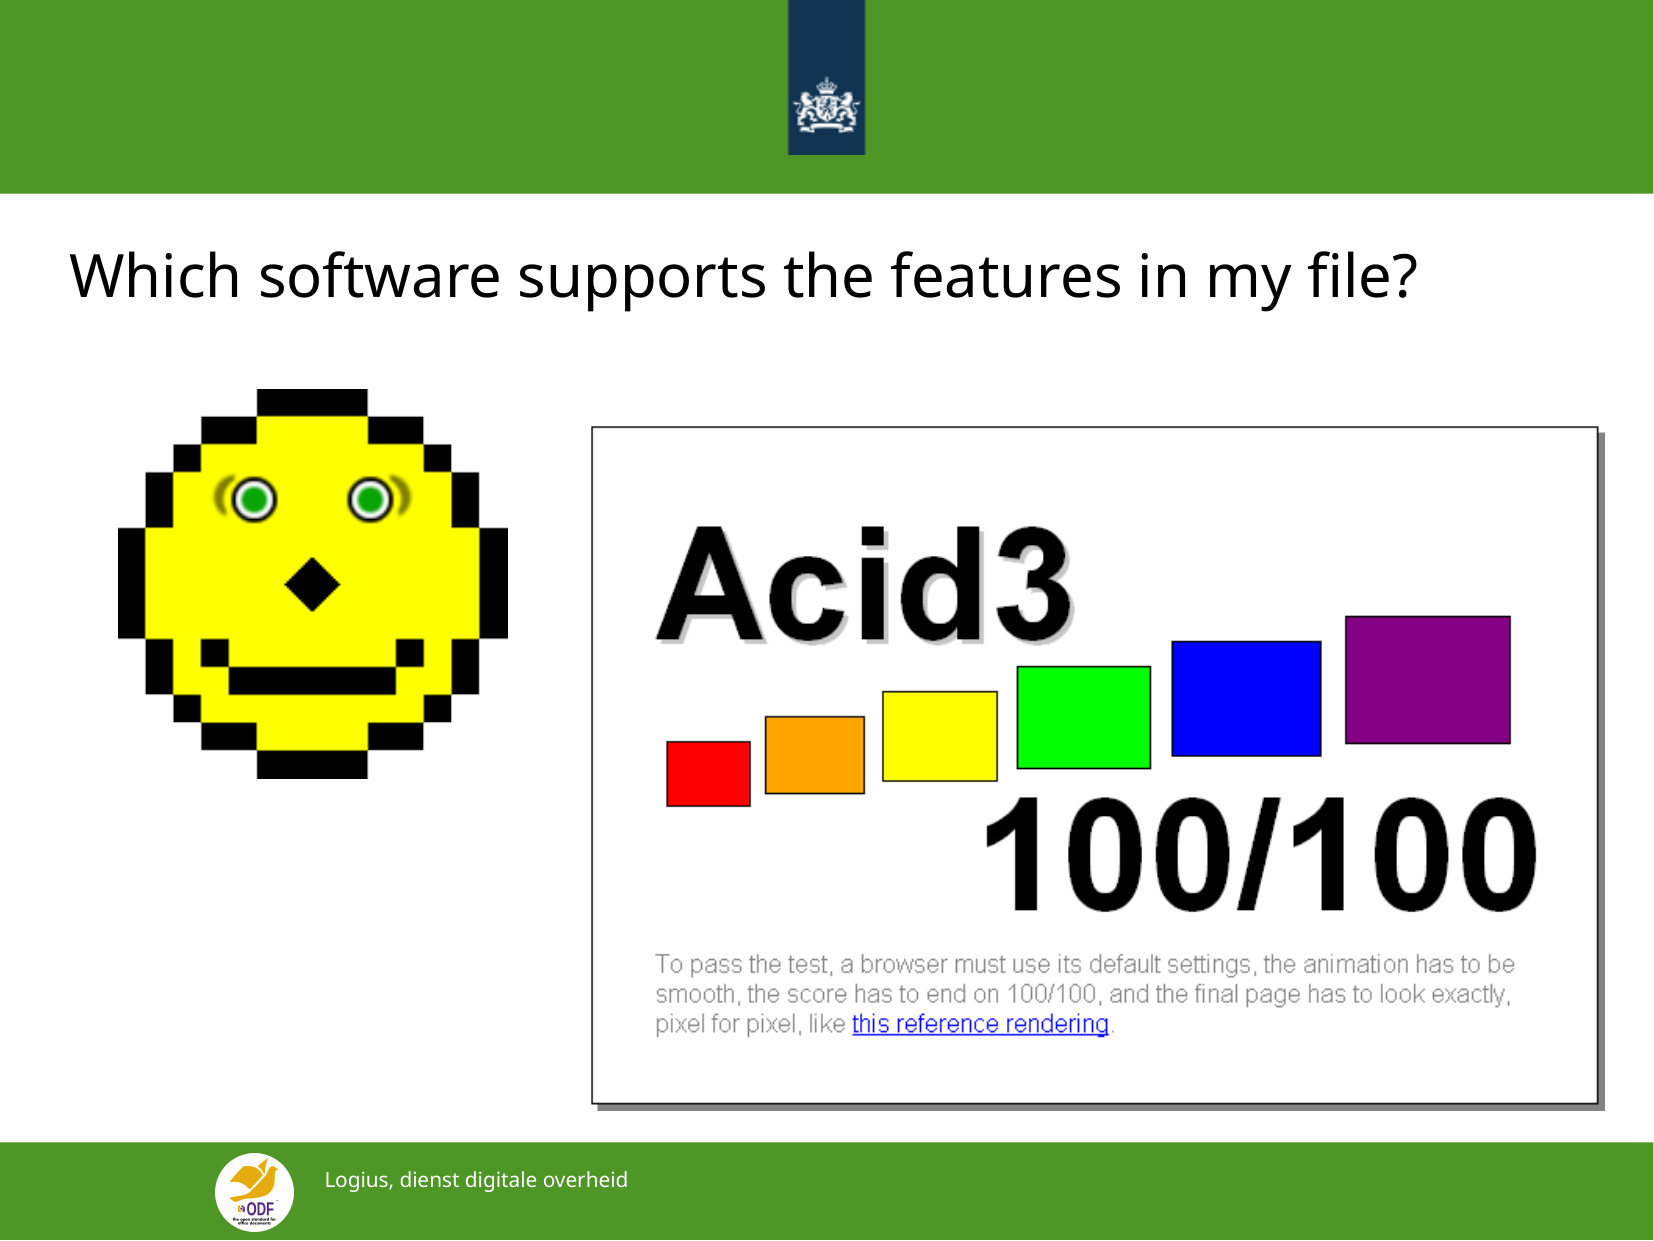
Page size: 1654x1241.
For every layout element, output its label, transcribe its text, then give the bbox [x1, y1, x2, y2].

title Which software supports the features in my file? [33, 222, 1519, 327]
picture [590, 425, 1605, 1111]
picture [0, 0, 1654, 155]
picture [118, 389, 508, 779]
picture [215, 1153, 294, 1232]
